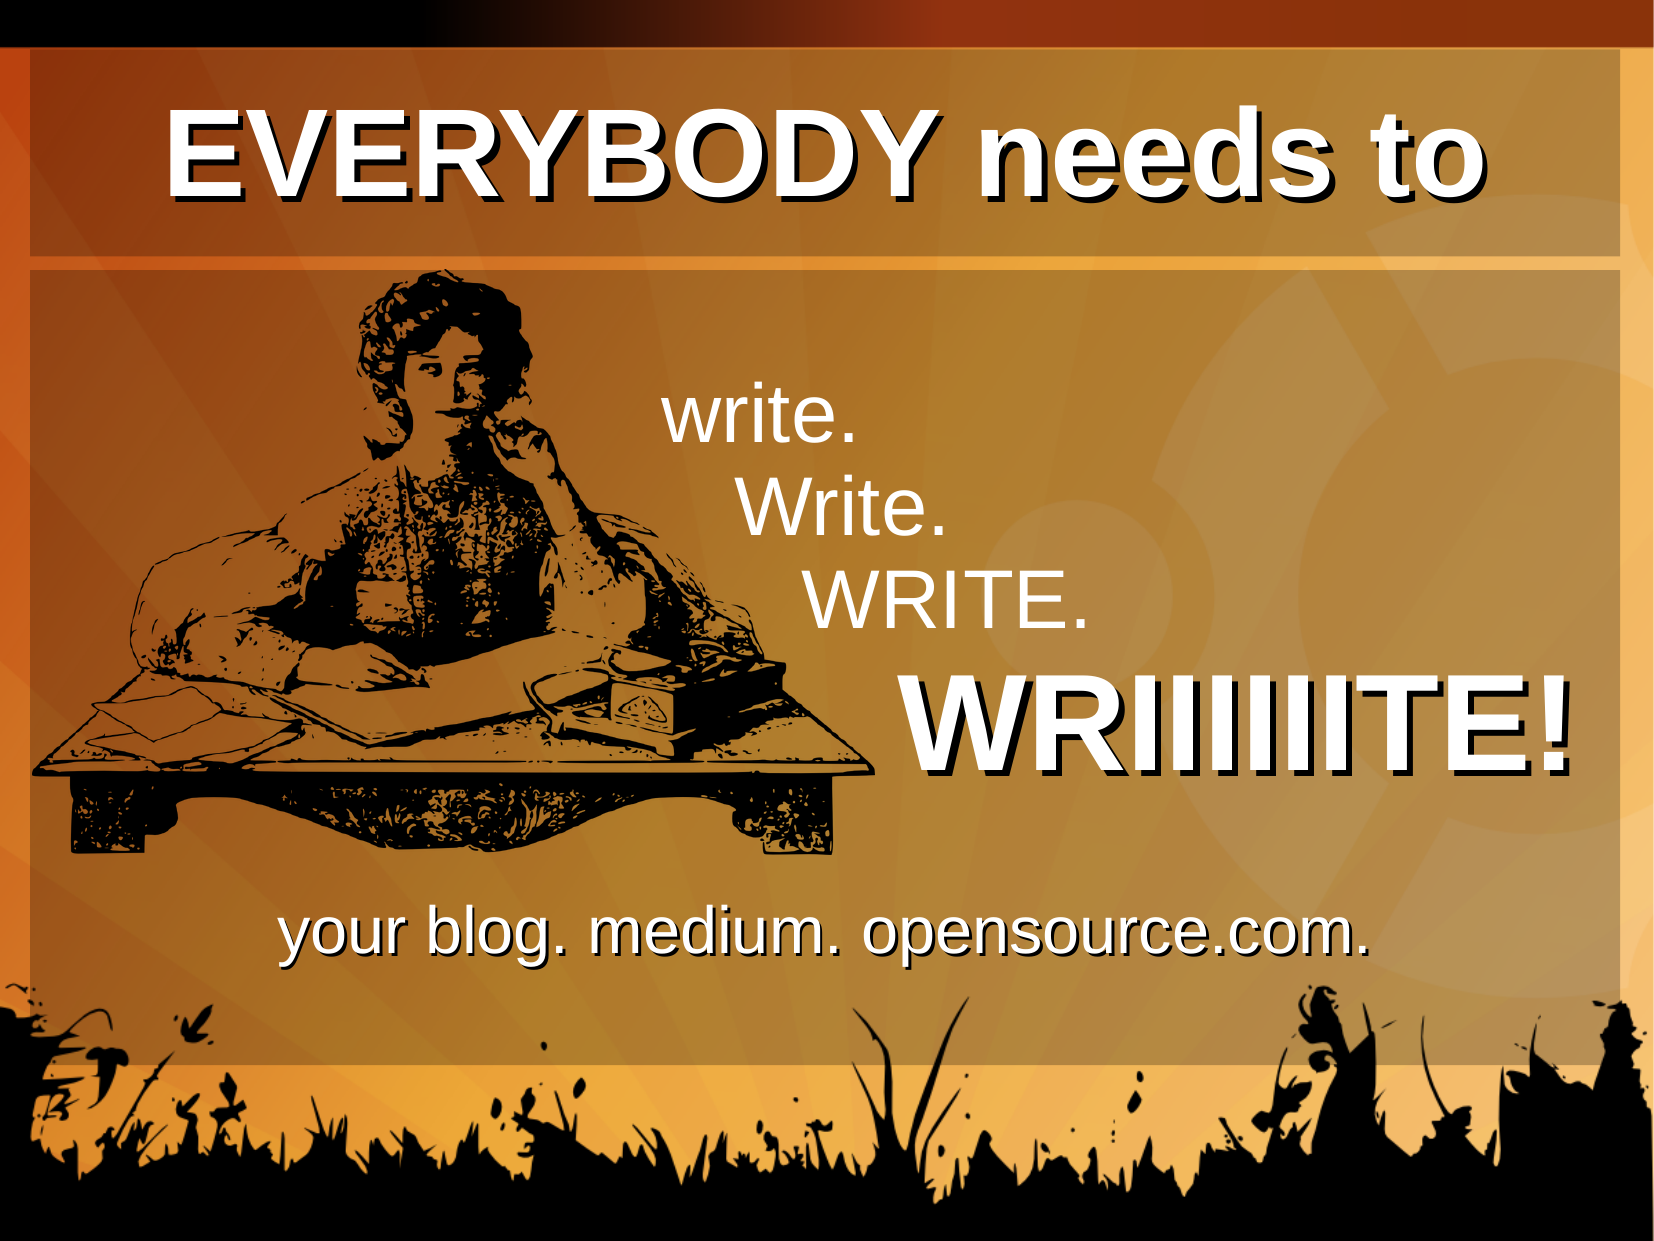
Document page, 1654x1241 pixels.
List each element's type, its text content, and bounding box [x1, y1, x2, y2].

subtitle write. Write. WRITE. WRIIIIIITE! your blog. medium. opensource.com. [30, 270, 1621, 1066]
picture [0, 0, 1654, 1241]
title EVERYBODY needs to [30, 49, 1621, 257]
